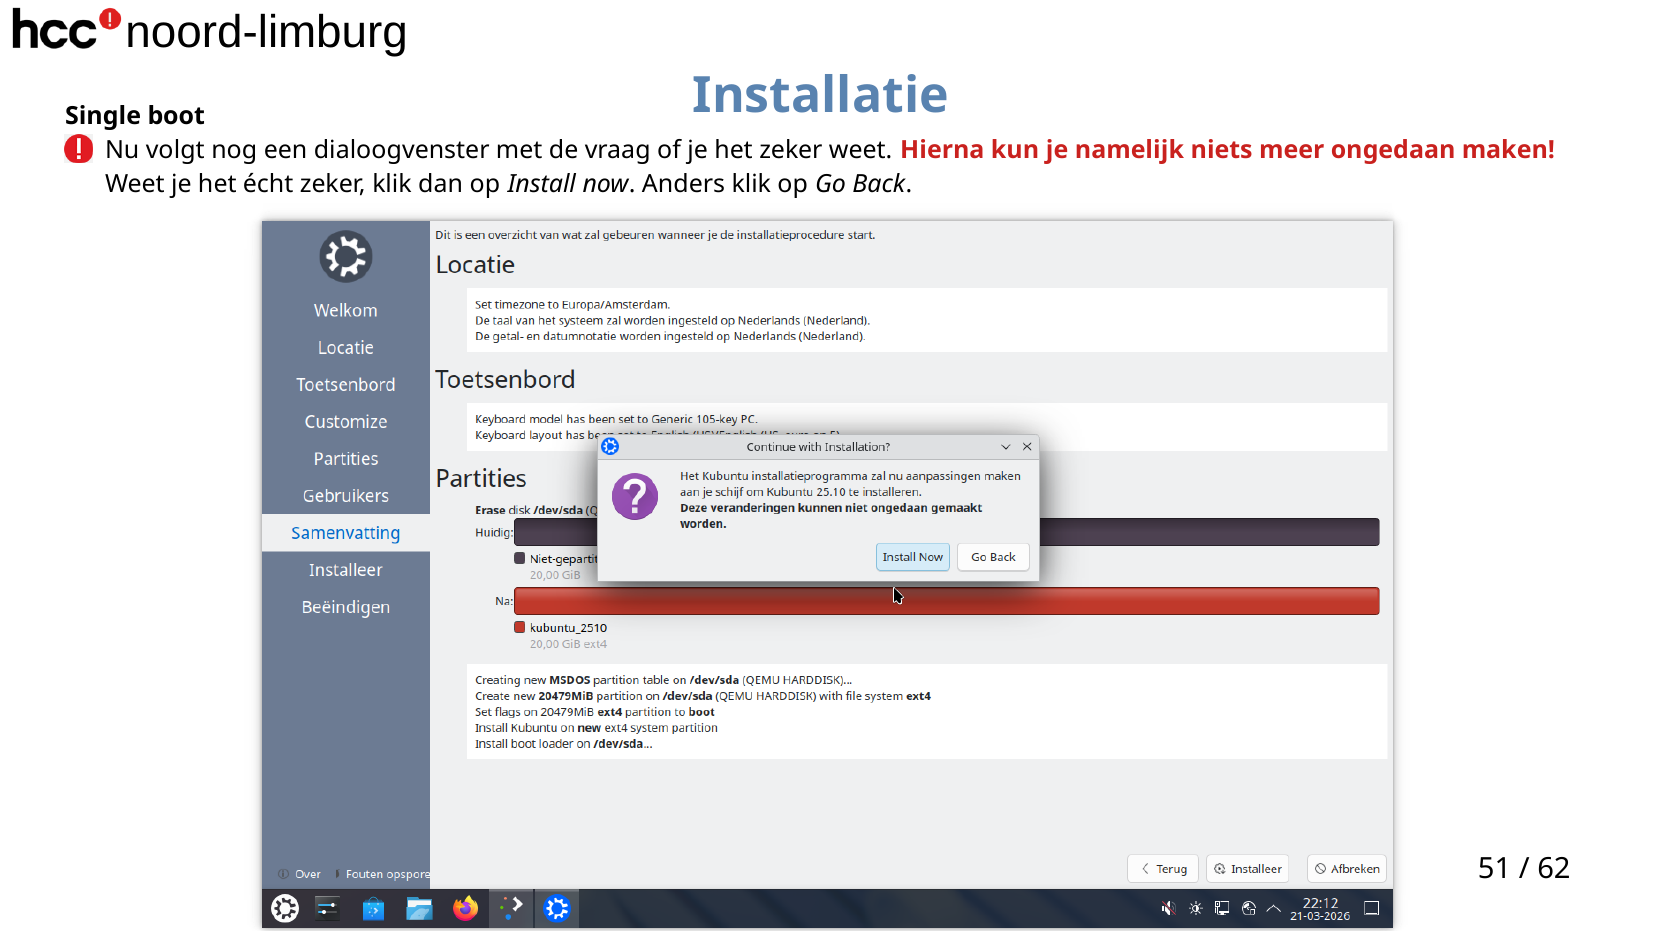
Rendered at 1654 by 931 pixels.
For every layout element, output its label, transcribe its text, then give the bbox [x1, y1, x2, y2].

title Installatie [118, 59, 1524, 128]
picture [244, 203, 1410, 931]
subtitle Single boot Nu volgt nog een dialoogvenster met de vraag of je het zeker weet. Hierna kun je namelijk niets meer ongedaan maken! Weet je het écht zeker, klik dan op Install now. Anders klik op Go Back. [64, 97, 1654, 200]
picture [11, 6, 122, 50]
